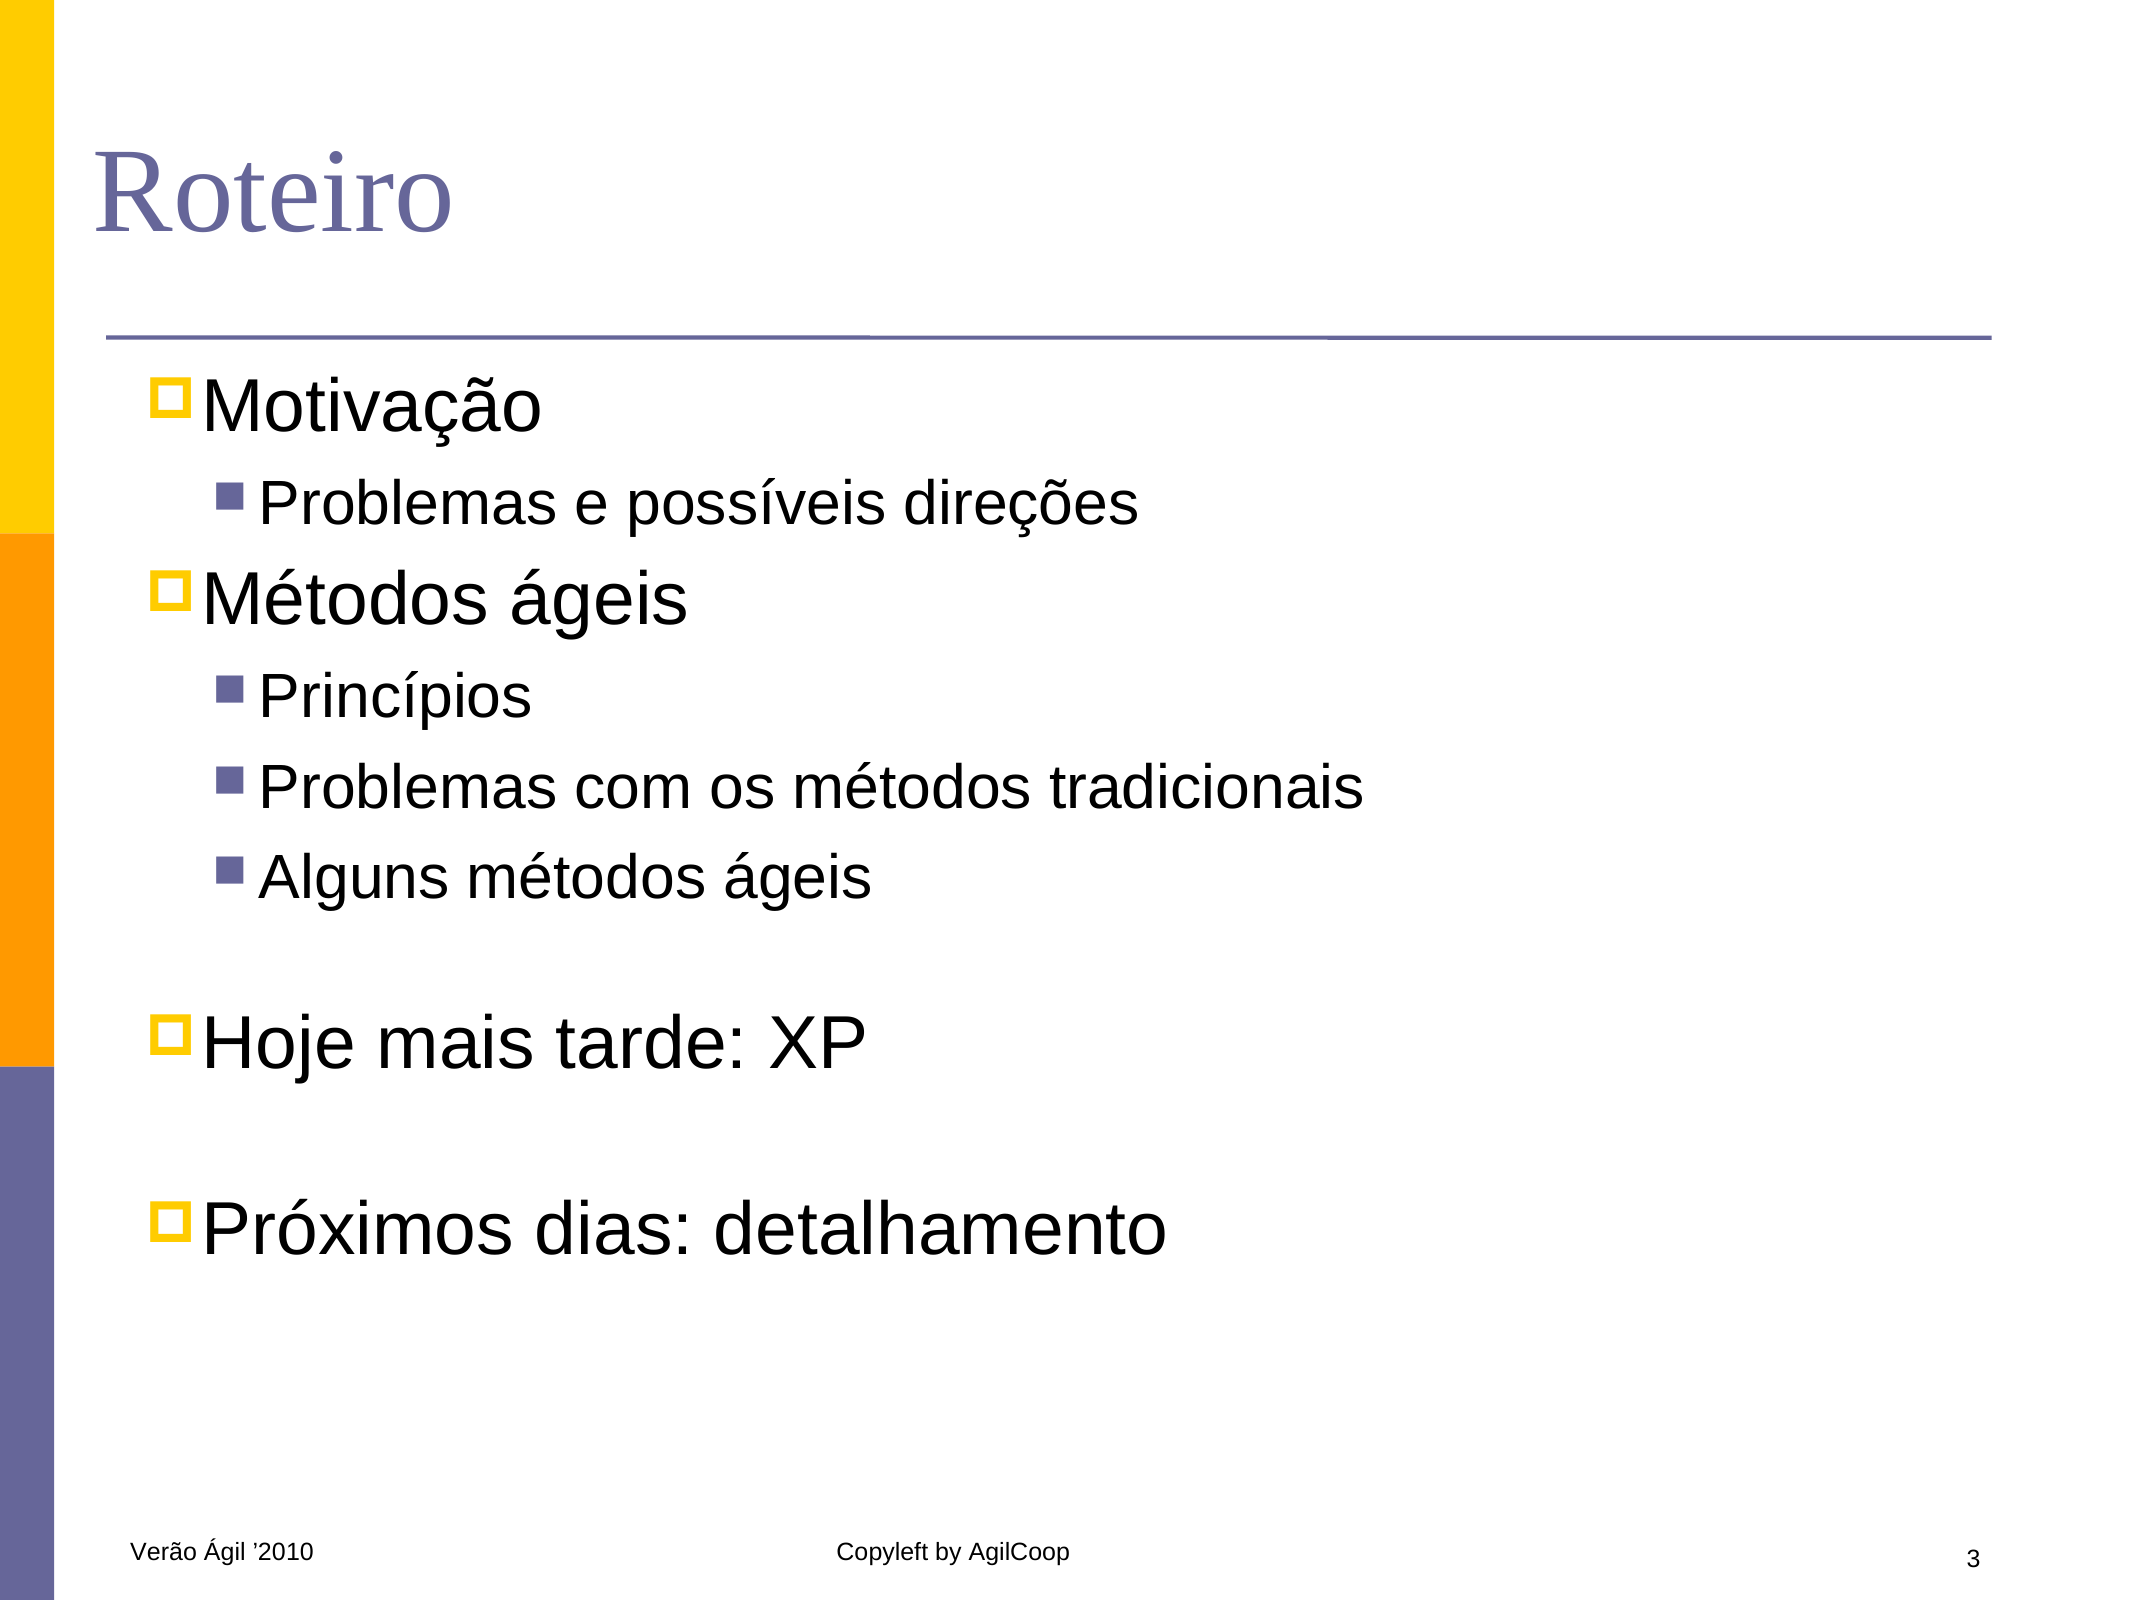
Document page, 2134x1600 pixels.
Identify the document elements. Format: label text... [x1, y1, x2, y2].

text_box Copyleft by AgilCoop [827, 1535, 1271, 1582]
list Motivação Problemas e possíveis direções Métodos ágeis Princípios Problemas com os métodos tradicionais Alguns métodos ágeis Hoje mais tarde: XP Próximos dias: detalhamento [132, 354, 2000, 1445]
text_box [0, 0, 55, 1600]
text_box Verão Ágil ’2010 [120, 1535, 438, 1582]
title Roteiro [75, 86, 1996, 266]
